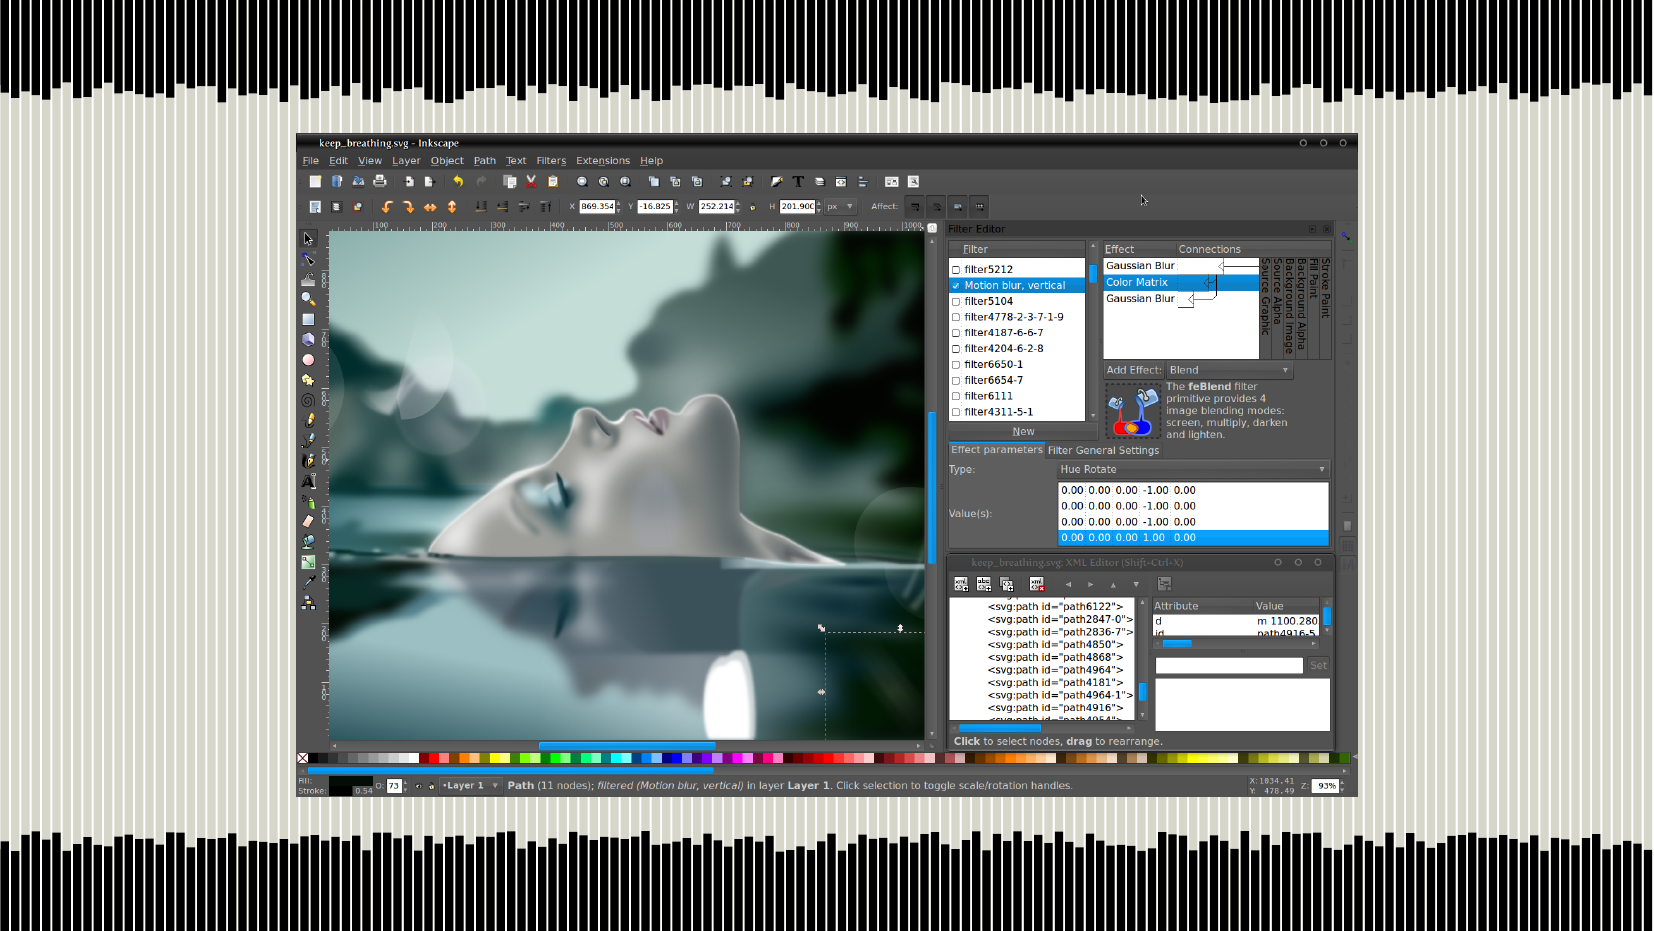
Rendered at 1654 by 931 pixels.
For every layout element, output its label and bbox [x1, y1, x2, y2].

picture [296, 133, 1358, 797]
